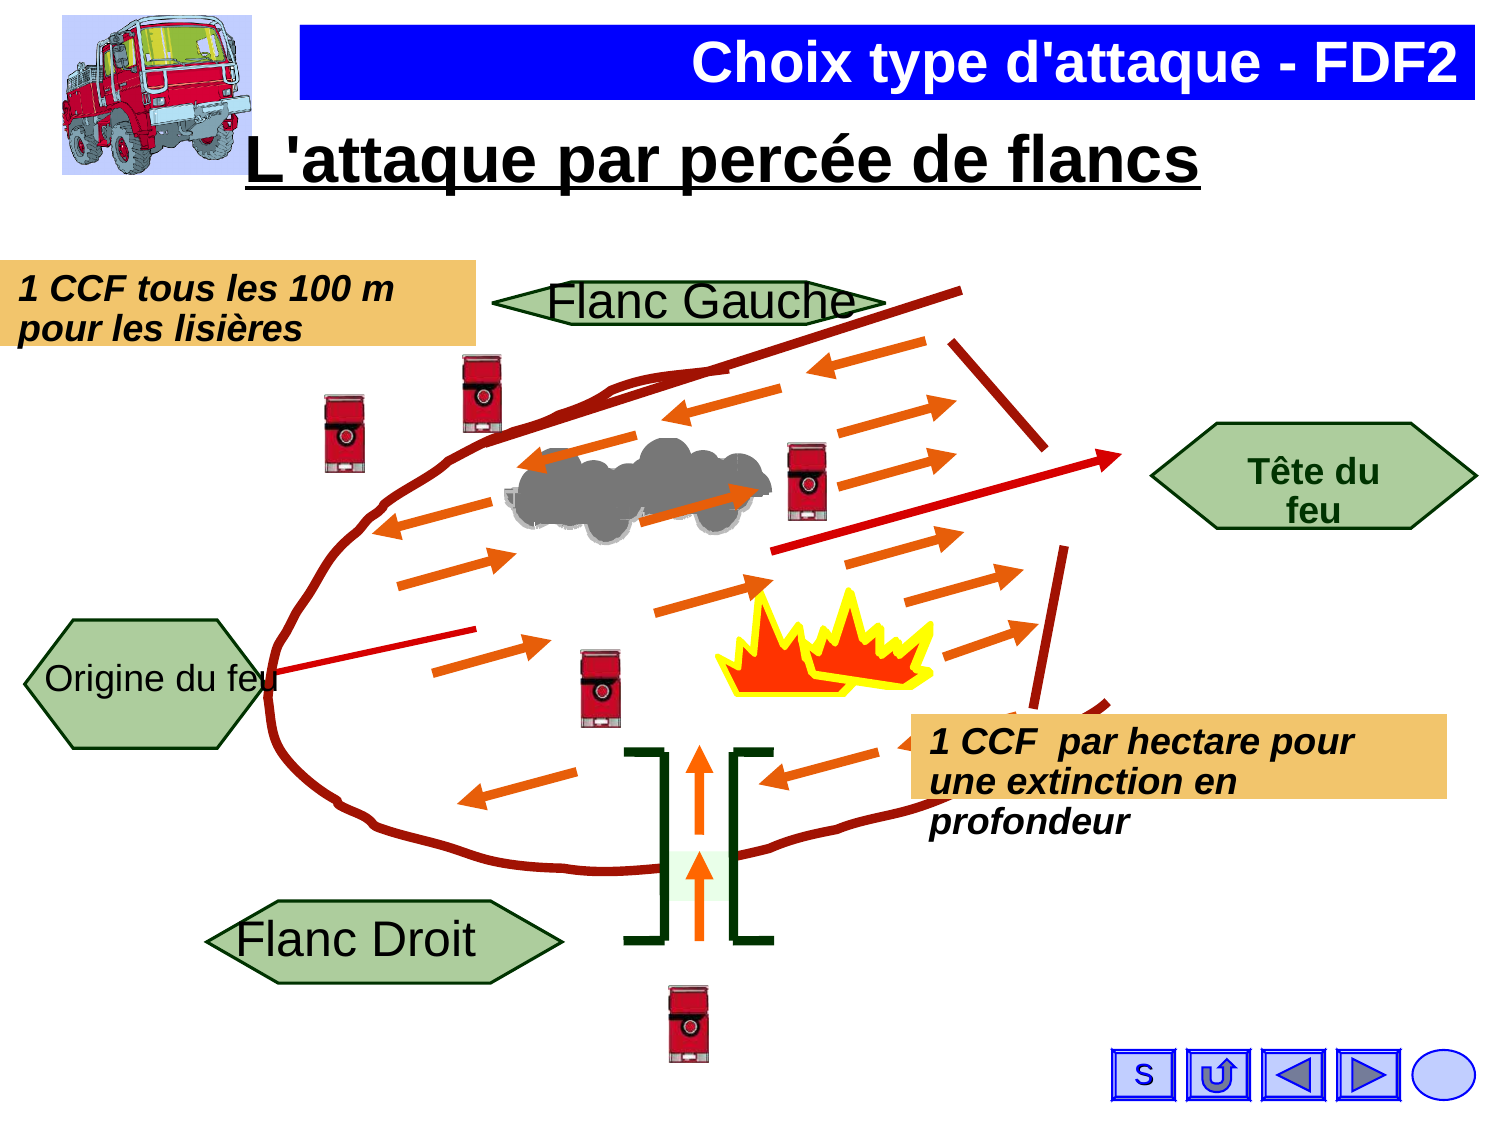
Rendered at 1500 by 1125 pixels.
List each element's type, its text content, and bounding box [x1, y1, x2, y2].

text_box [1151, 423, 1217, 529]
picture [668, 985, 709, 1063]
text_box [1411, 423, 1477, 529]
text_box [24, 678, 29, 690]
text_box 1 CCF par hectare pour une extinction en profondeur [911, 713, 1447, 852]
text_box [264, 975, 505, 984]
text_box L'attaque par percée de flancs [229, 118, 1380, 205]
text_box Choix type d'attaque - FDF2 [299, 24, 1475, 100]
picture [541, 448, 566, 455]
text_box [43, 709, 247, 749]
text_box [700, 851, 728, 901]
picture [714, 586, 934, 697]
text_box 1 CCF tous les 100 m pour les lisières [0, 260, 477, 359]
text_box [670, 851, 699, 901]
text_box Flanc Gauche [531, 265, 873, 337]
picture [462, 354, 502, 433]
text_box [51, 620, 240, 649]
text_box Flanc Droit [220, 903, 562, 975]
picture [324, 394, 365, 473]
text_box [873, 299, 886, 307]
text_box Tête du feu [1217, 423, 1411, 562]
picture [714, 586, 731, 591]
text_box [1412, 1049, 1476, 1101]
text_box [206, 934, 220, 950]
picture [580, 649, 621, 728]
picture [504, 438, 774, 549]
text_box Origine du feu [29, 649, 325, 709]
picture [787, 442, 827, 521]
text_box [491, 292, 531, 314]
